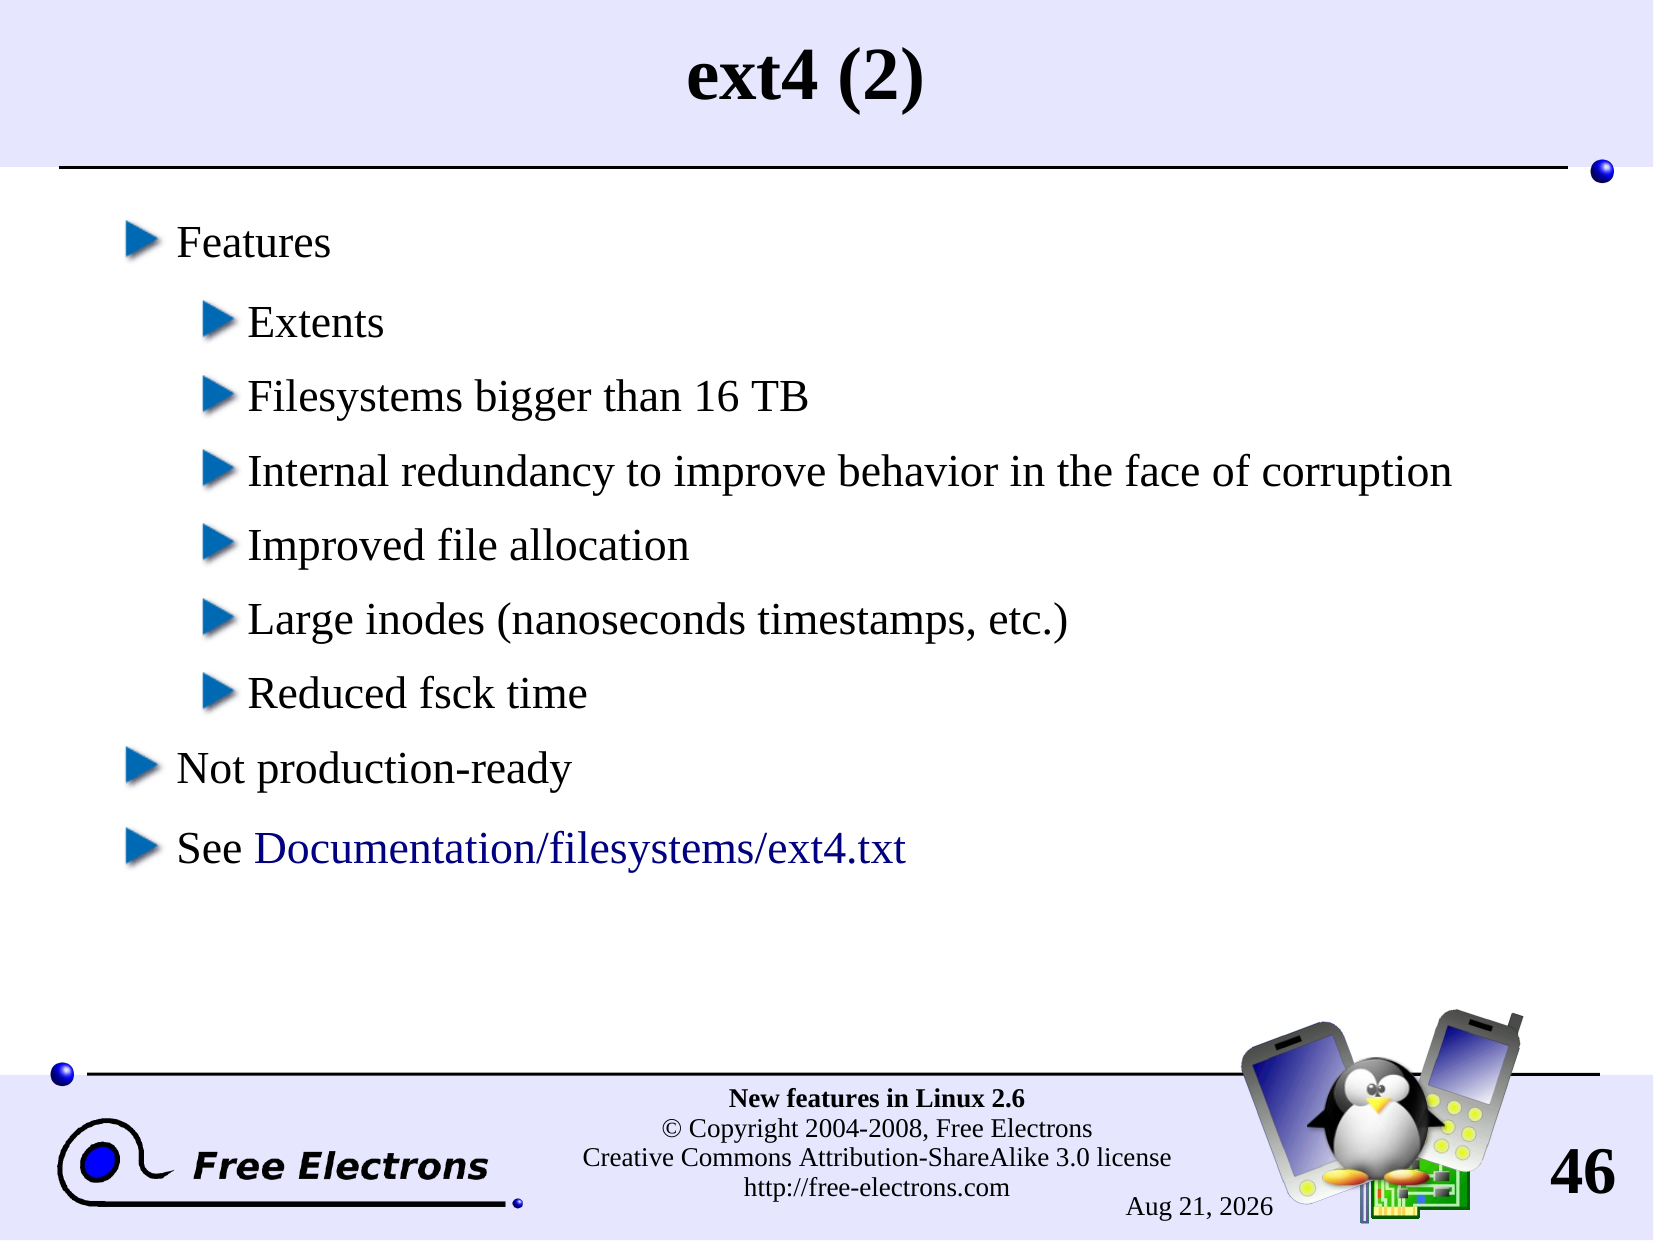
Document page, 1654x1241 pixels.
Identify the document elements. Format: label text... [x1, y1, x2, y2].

picture [1231, 1007, 1538, 1241]
list Features Extents Filesystems bigger than 16 TB Internal redundancy to improve behavior in the face of corruption Improved file allocation Large inodes (nanoseconds timestamps, etc.) Reduced fsck time Not production-ready See Documentation/filesystems/ext4.txt [105, 216, 1518, 1066]
picture [50, 1107, 527, 1216]
title ext4 (2) [60, 25, 1551, 124]
